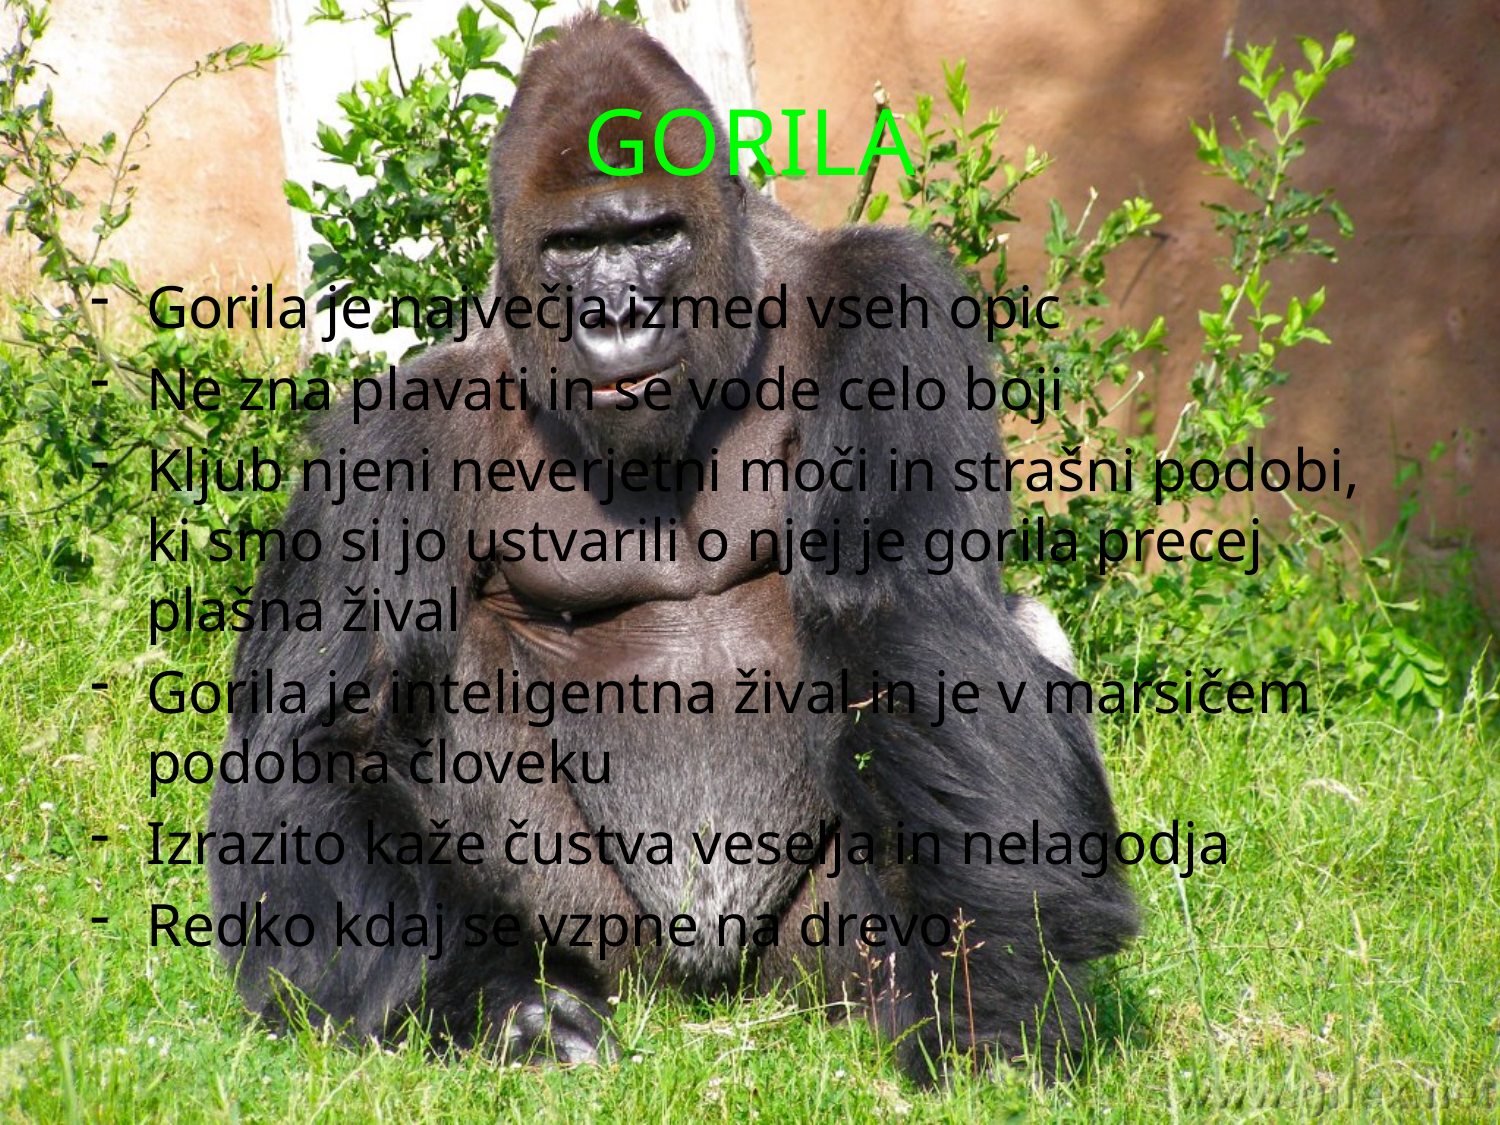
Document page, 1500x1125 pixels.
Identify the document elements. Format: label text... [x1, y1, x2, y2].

title GORILA [75, 45, 1425, 233]
picture [0, 0, 1500, 1125]
list Gorila je največja izmed vseh opic Ne zna plavati in se vode celo boji Kljub njeni neverjetni moči in strašni podobi, ki smo si jo ustvarili o njej je gorila precej plašna žival Gorila je inteligentna žival in je v marsičem podobna človeku Izrazito kaže čustva veselja in nelagodja Redko kdaj se vzpne na drevo [75, 262, 1425, 1005]
